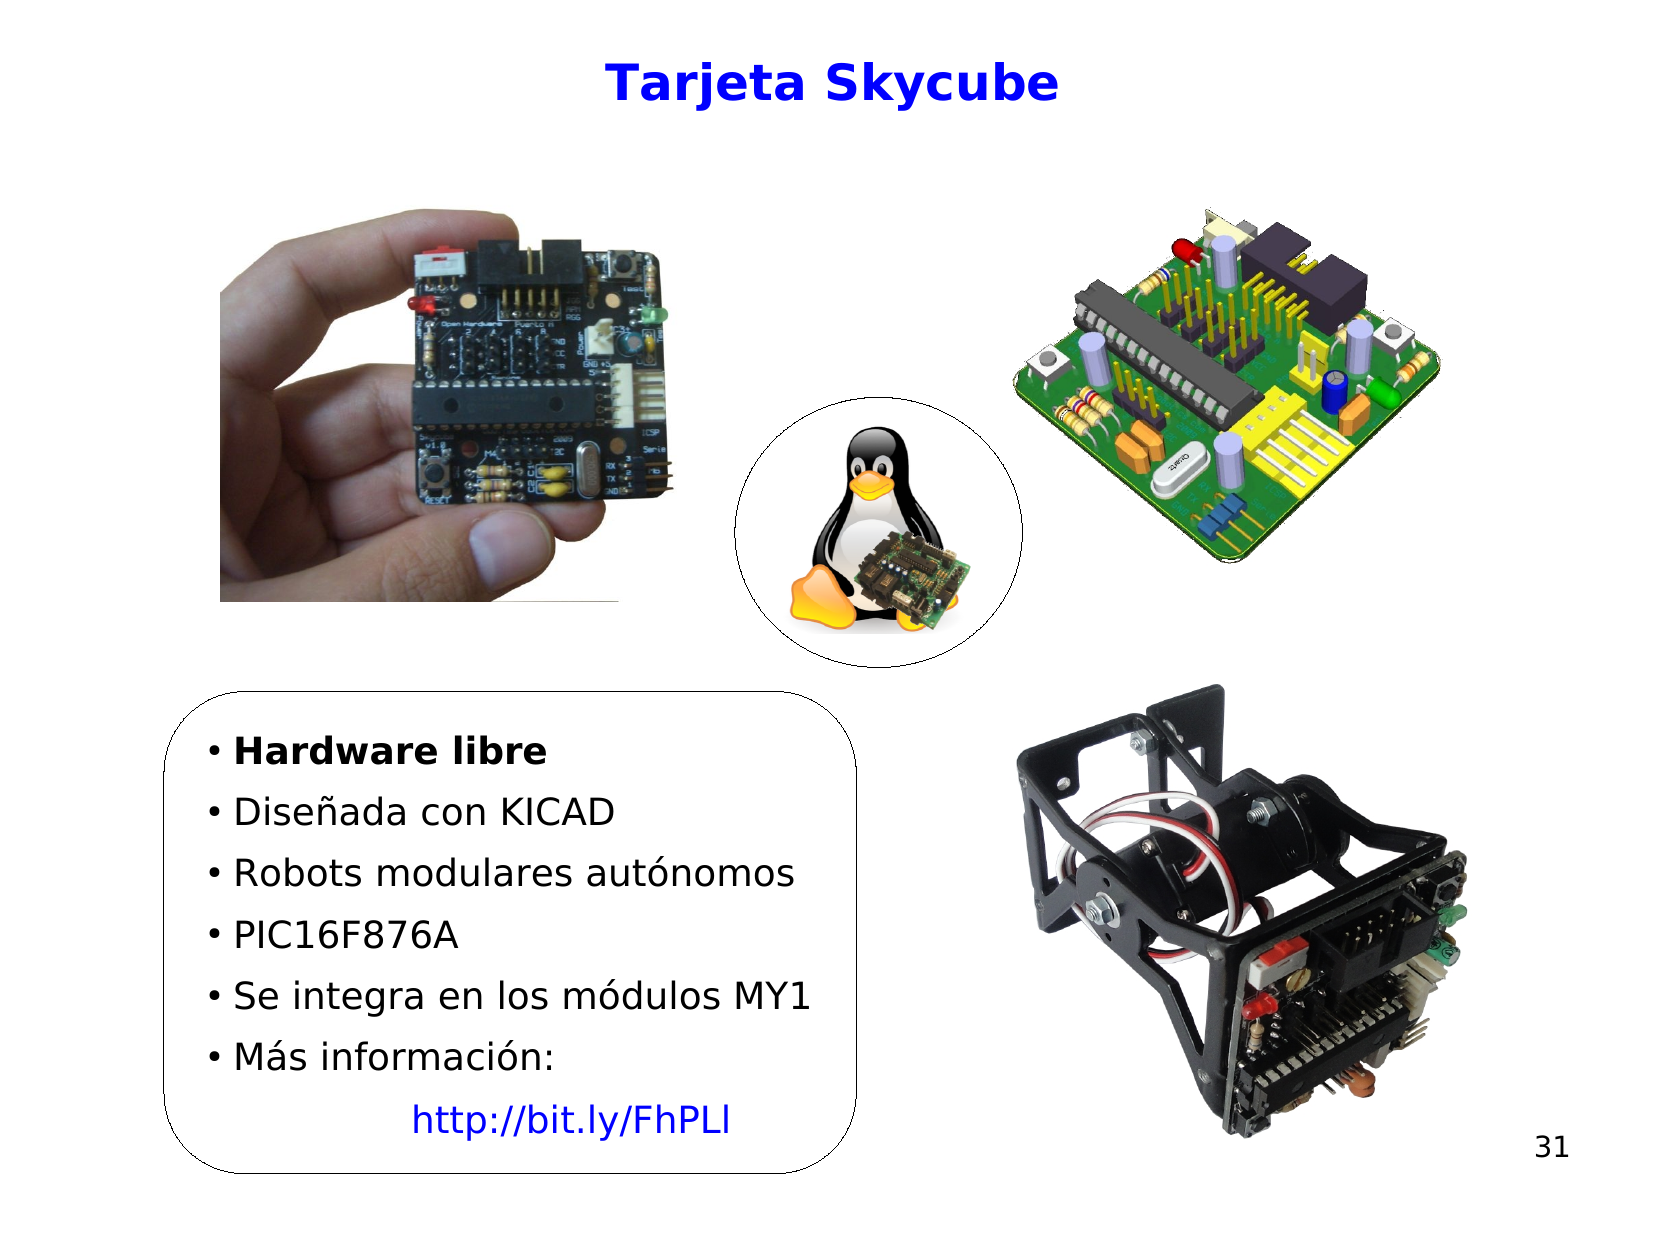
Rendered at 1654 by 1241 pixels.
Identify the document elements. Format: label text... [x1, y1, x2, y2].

text_box http://bit.ly/FhPLl [396, 1091, 747, 1150]
picture [1008, 202, 1445, 570]
text_box Tarjeta Skycube [590, 46, 1077, 121]
picture [1009, 680, 1472, 1143]
text_box Hardware libre Diseñada con KICAD Robots modulares autónomos PIC16F876A Se integra en los módulos MY1 Más información: [193, 722, 828, 1087]
picture [776, 417, 971, 650]
picture [220, 194, 691, 602]
